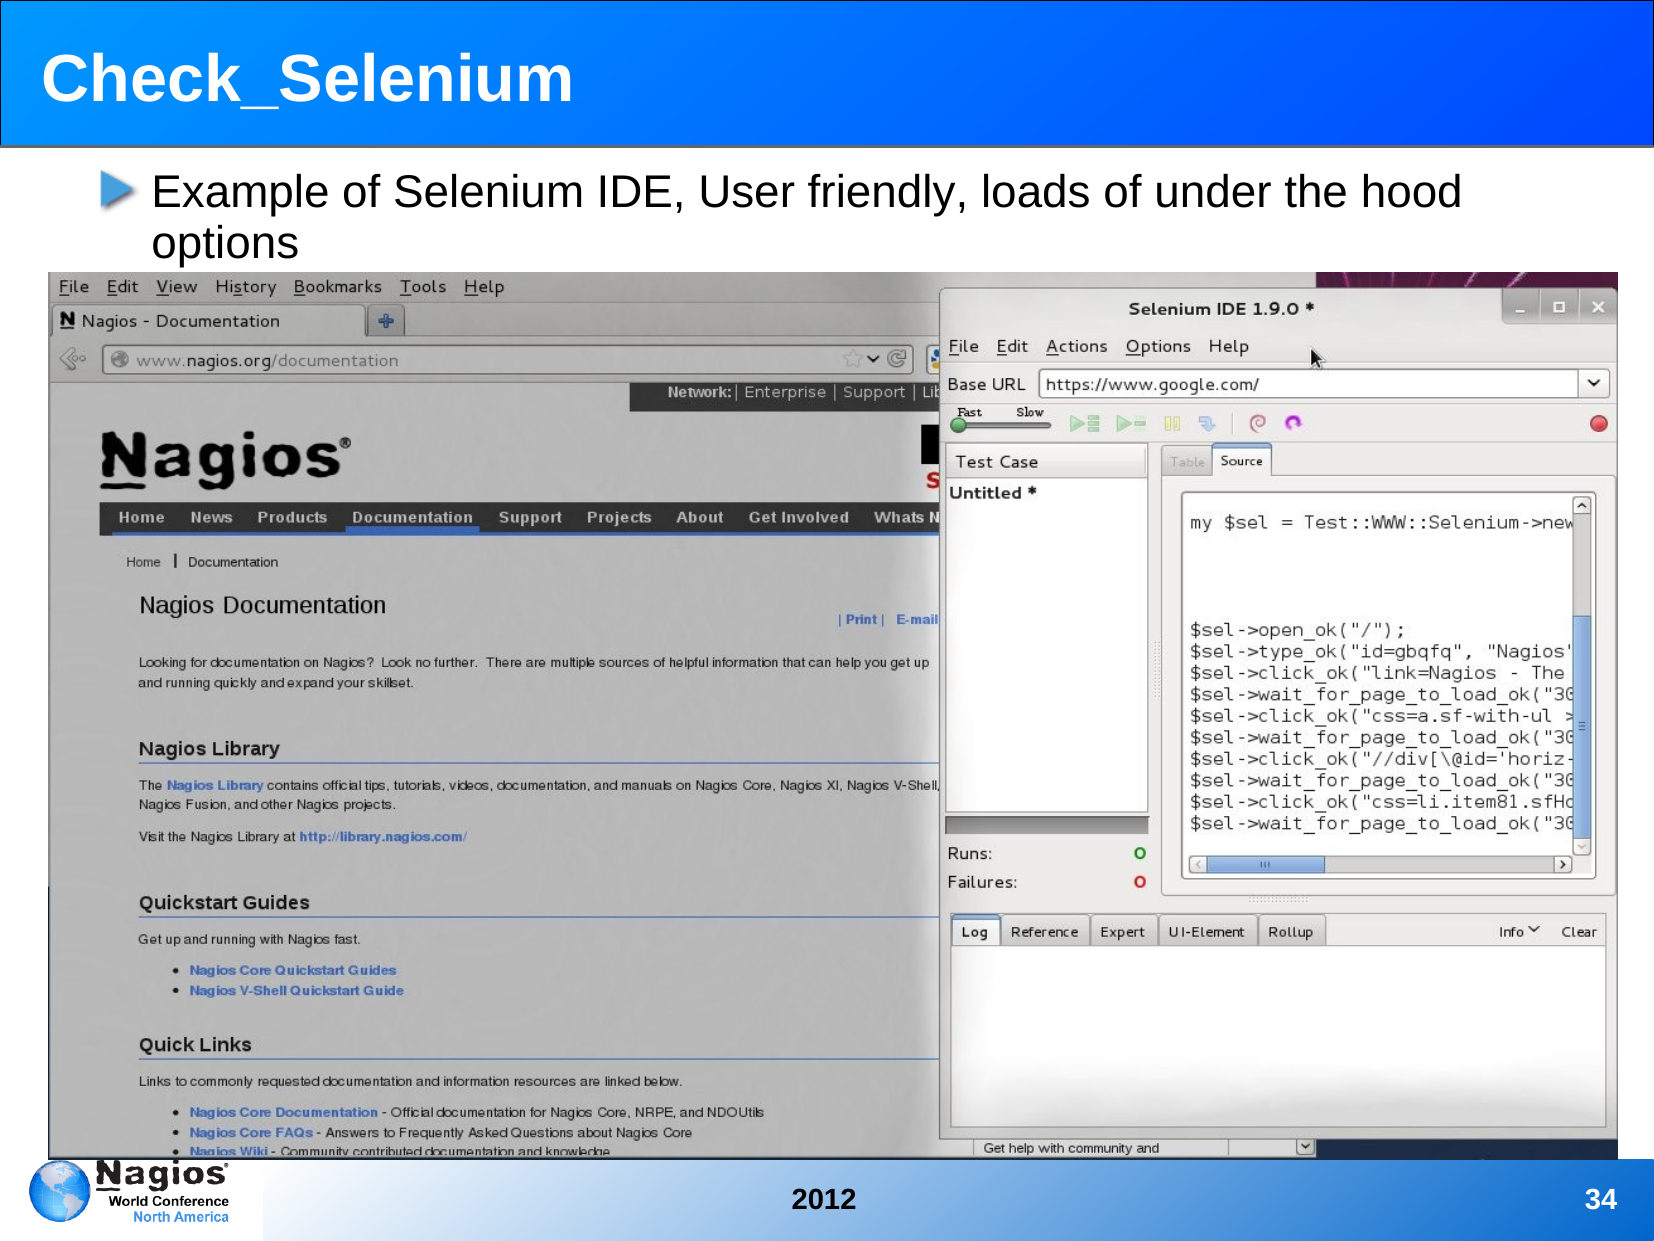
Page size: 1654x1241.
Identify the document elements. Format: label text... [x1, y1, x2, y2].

list Example of Selenium IDE, User friendly, loads of under the hood options [80, 165, 1569, 272]
picture [29, 272, 1618, 1235]
title Check_Selenium [41, 0, 1248, 211]
